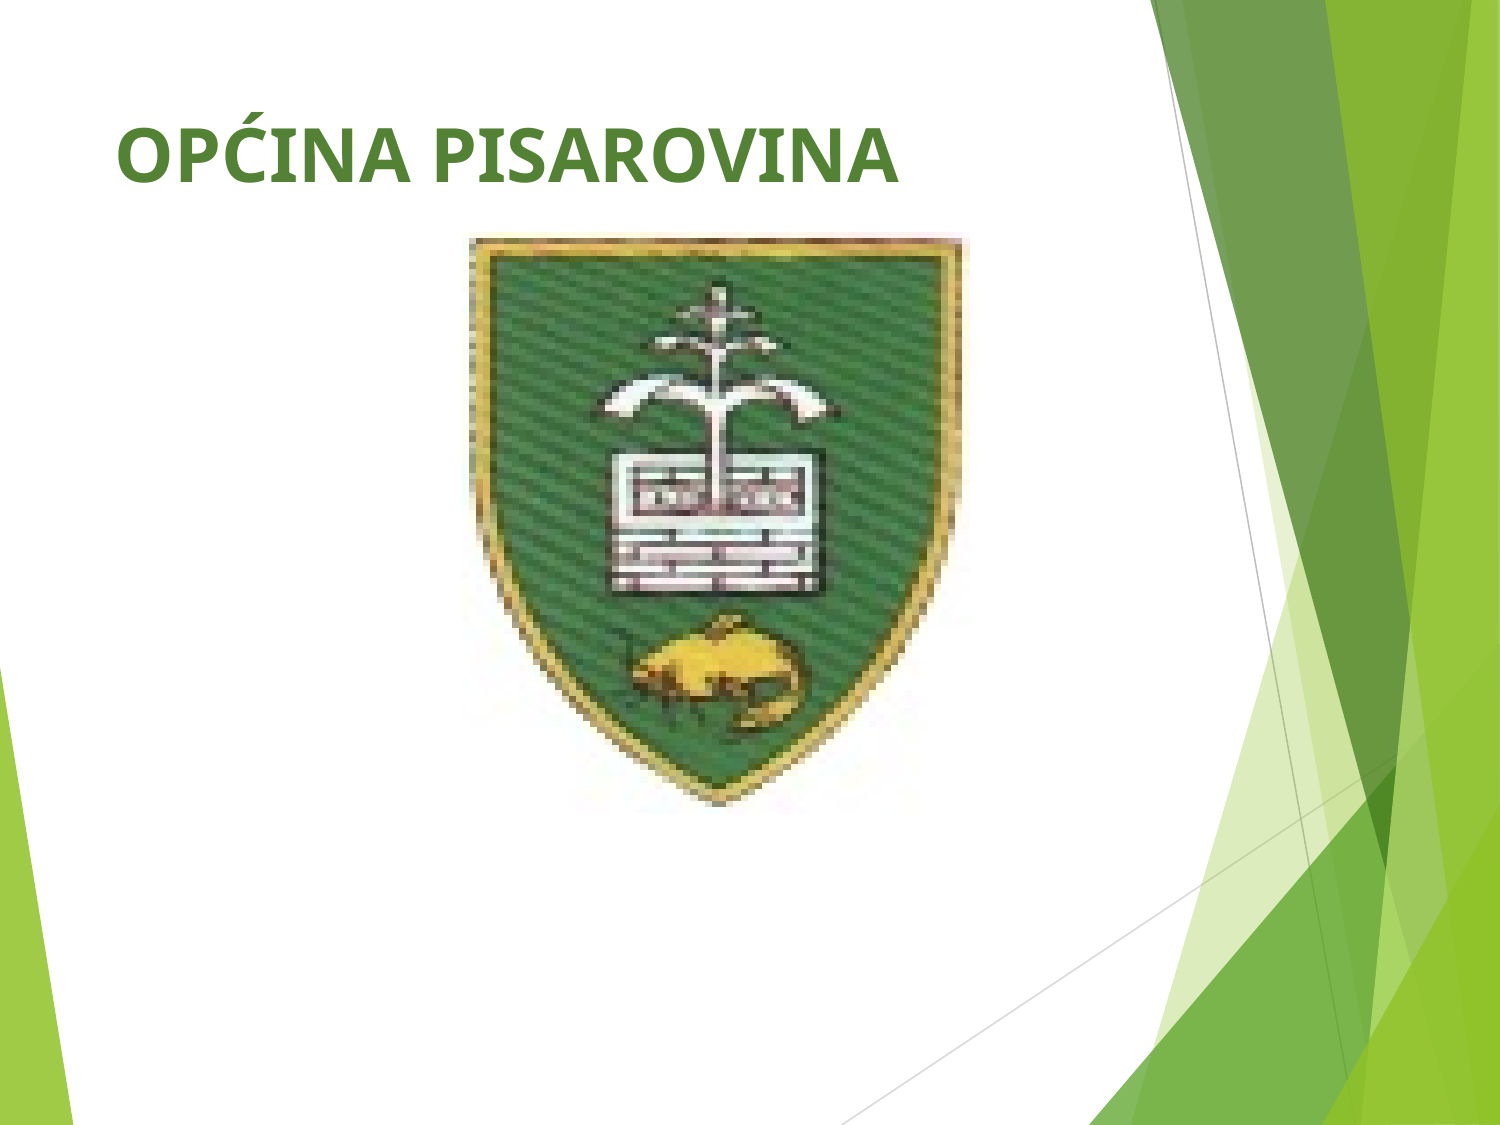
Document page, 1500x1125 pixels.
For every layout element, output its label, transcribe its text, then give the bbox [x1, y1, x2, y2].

title OPĆINA PISAROVINA [99, 99, 1142, 317]
picture [462, 232, 970, 814]
